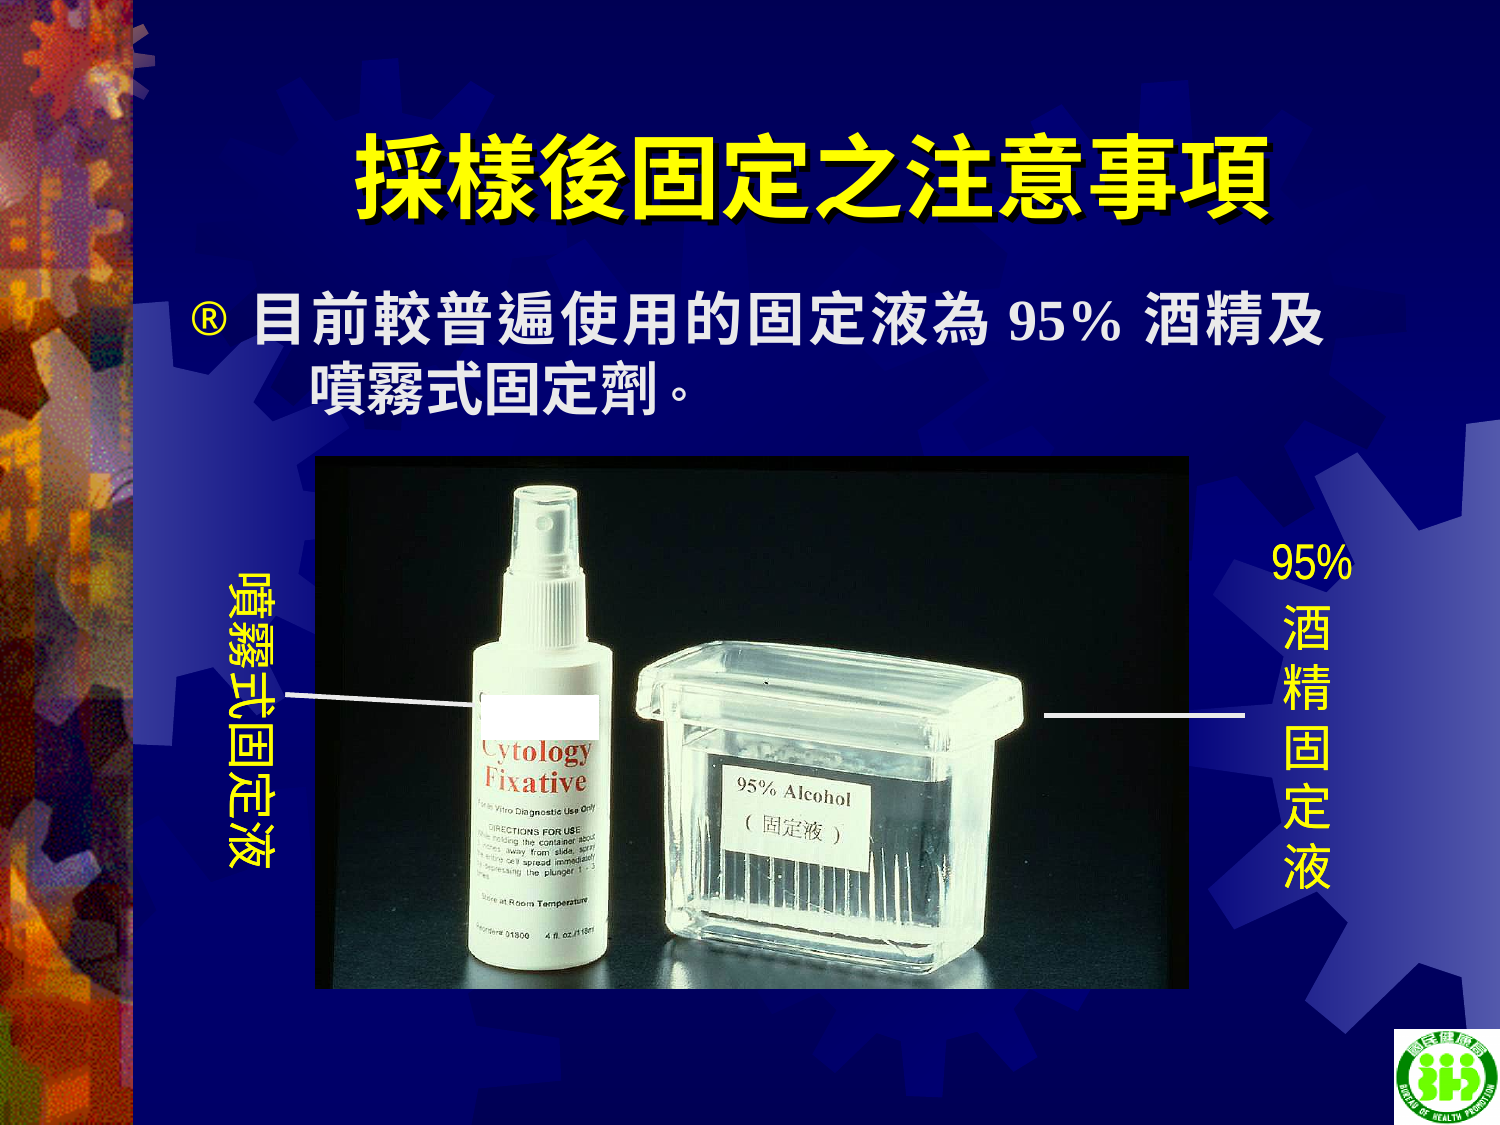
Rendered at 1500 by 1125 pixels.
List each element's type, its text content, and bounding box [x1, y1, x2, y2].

list 目前較普遍使用的固定液為95%酒精及噴霧式固定劑。 [174, 275, 1341, 951]
title 採樣後固定之注意事項 [174, 50, 1450, 238]
picture [206, 456, 1384, 991]
